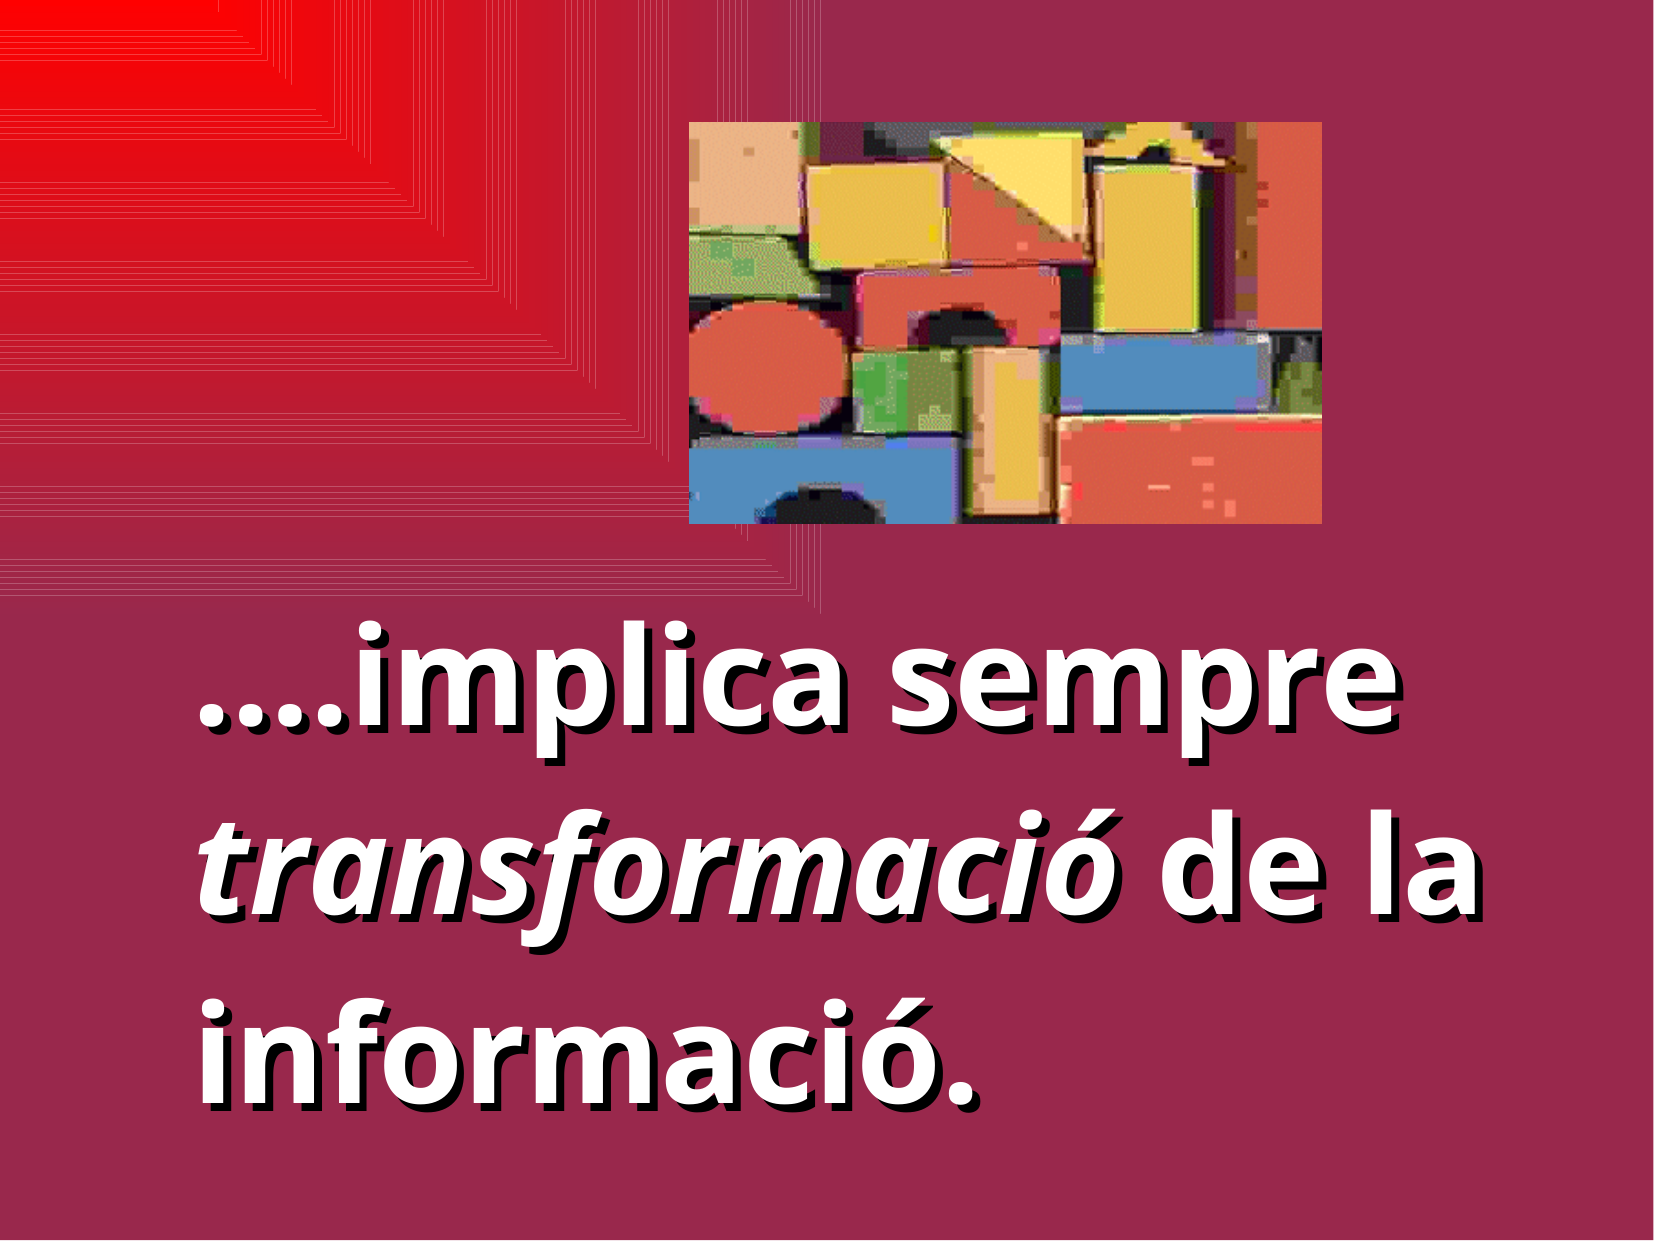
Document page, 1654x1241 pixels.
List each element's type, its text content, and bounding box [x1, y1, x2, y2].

picture [689, 122, 1322, 524]
text_box ….implica sempre transformació de la informació. [192, 576, 1533, 1145]
